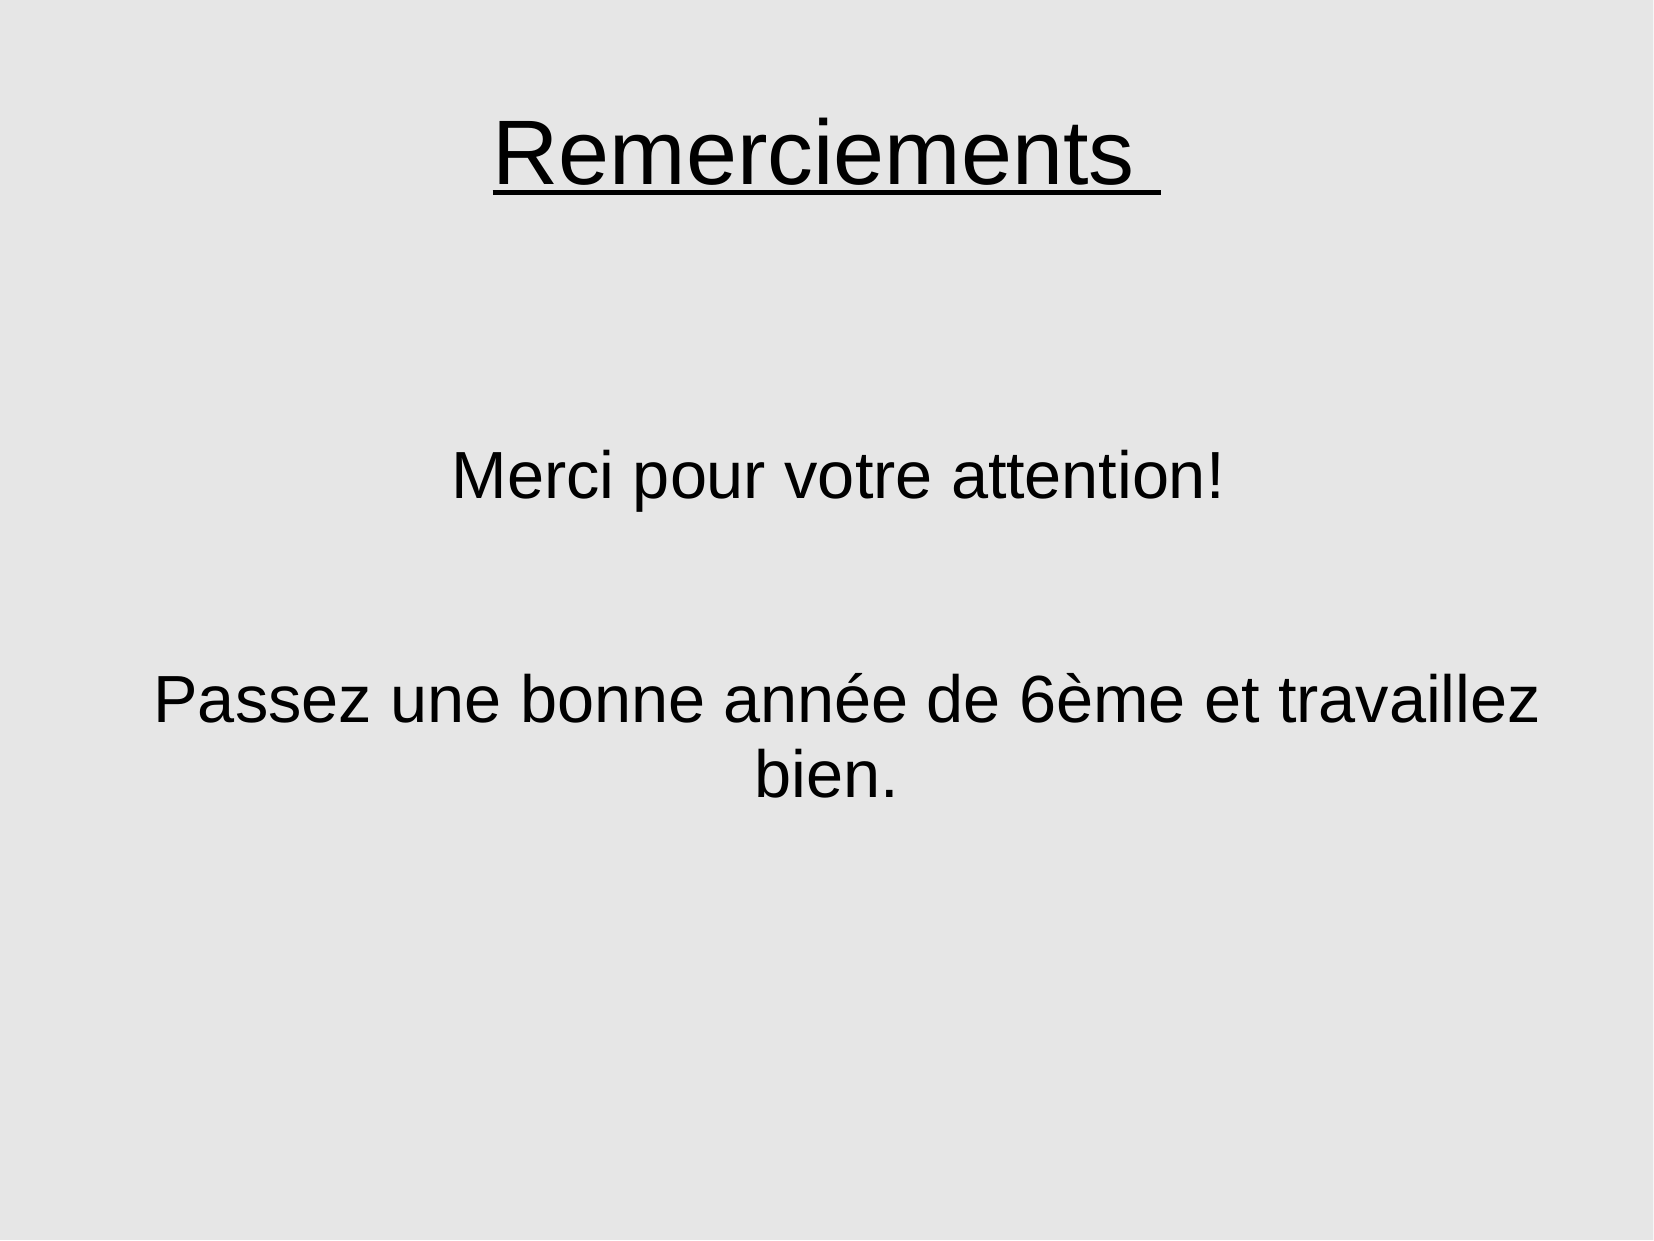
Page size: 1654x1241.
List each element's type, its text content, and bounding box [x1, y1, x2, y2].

title Remerciements [82, 49, 1571, 257]
subtitle Merci pour votre attention! Passez une bonne année de 6ème et travaillez bien. [82, 290, 1571, 1109]
